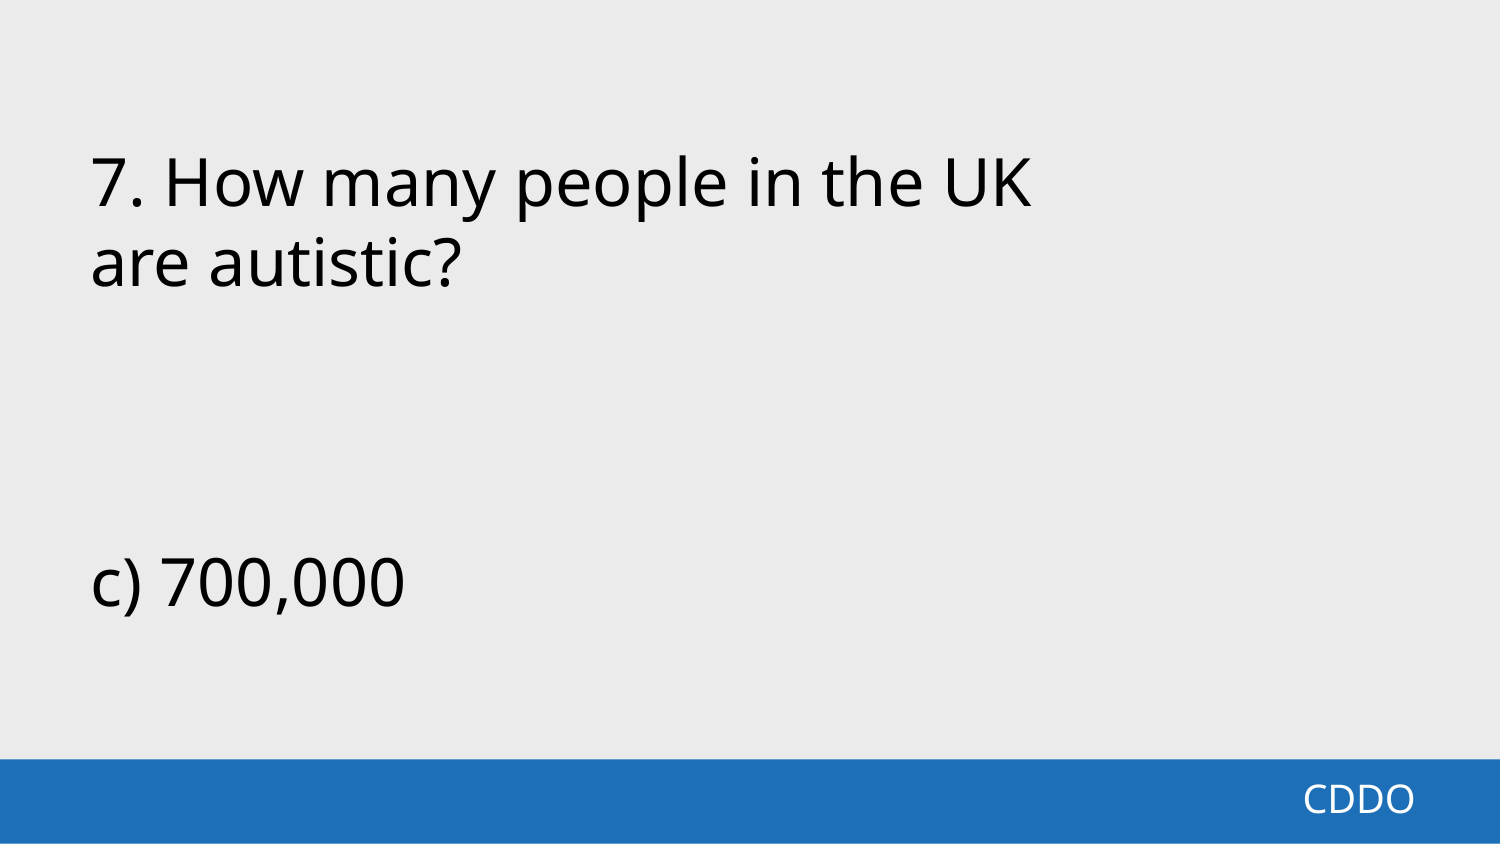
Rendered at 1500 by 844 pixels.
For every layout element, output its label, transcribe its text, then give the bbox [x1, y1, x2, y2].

text_box 7. How many people in the UK are autistic? c) 700,000 [87, 0, 1416, 760]
